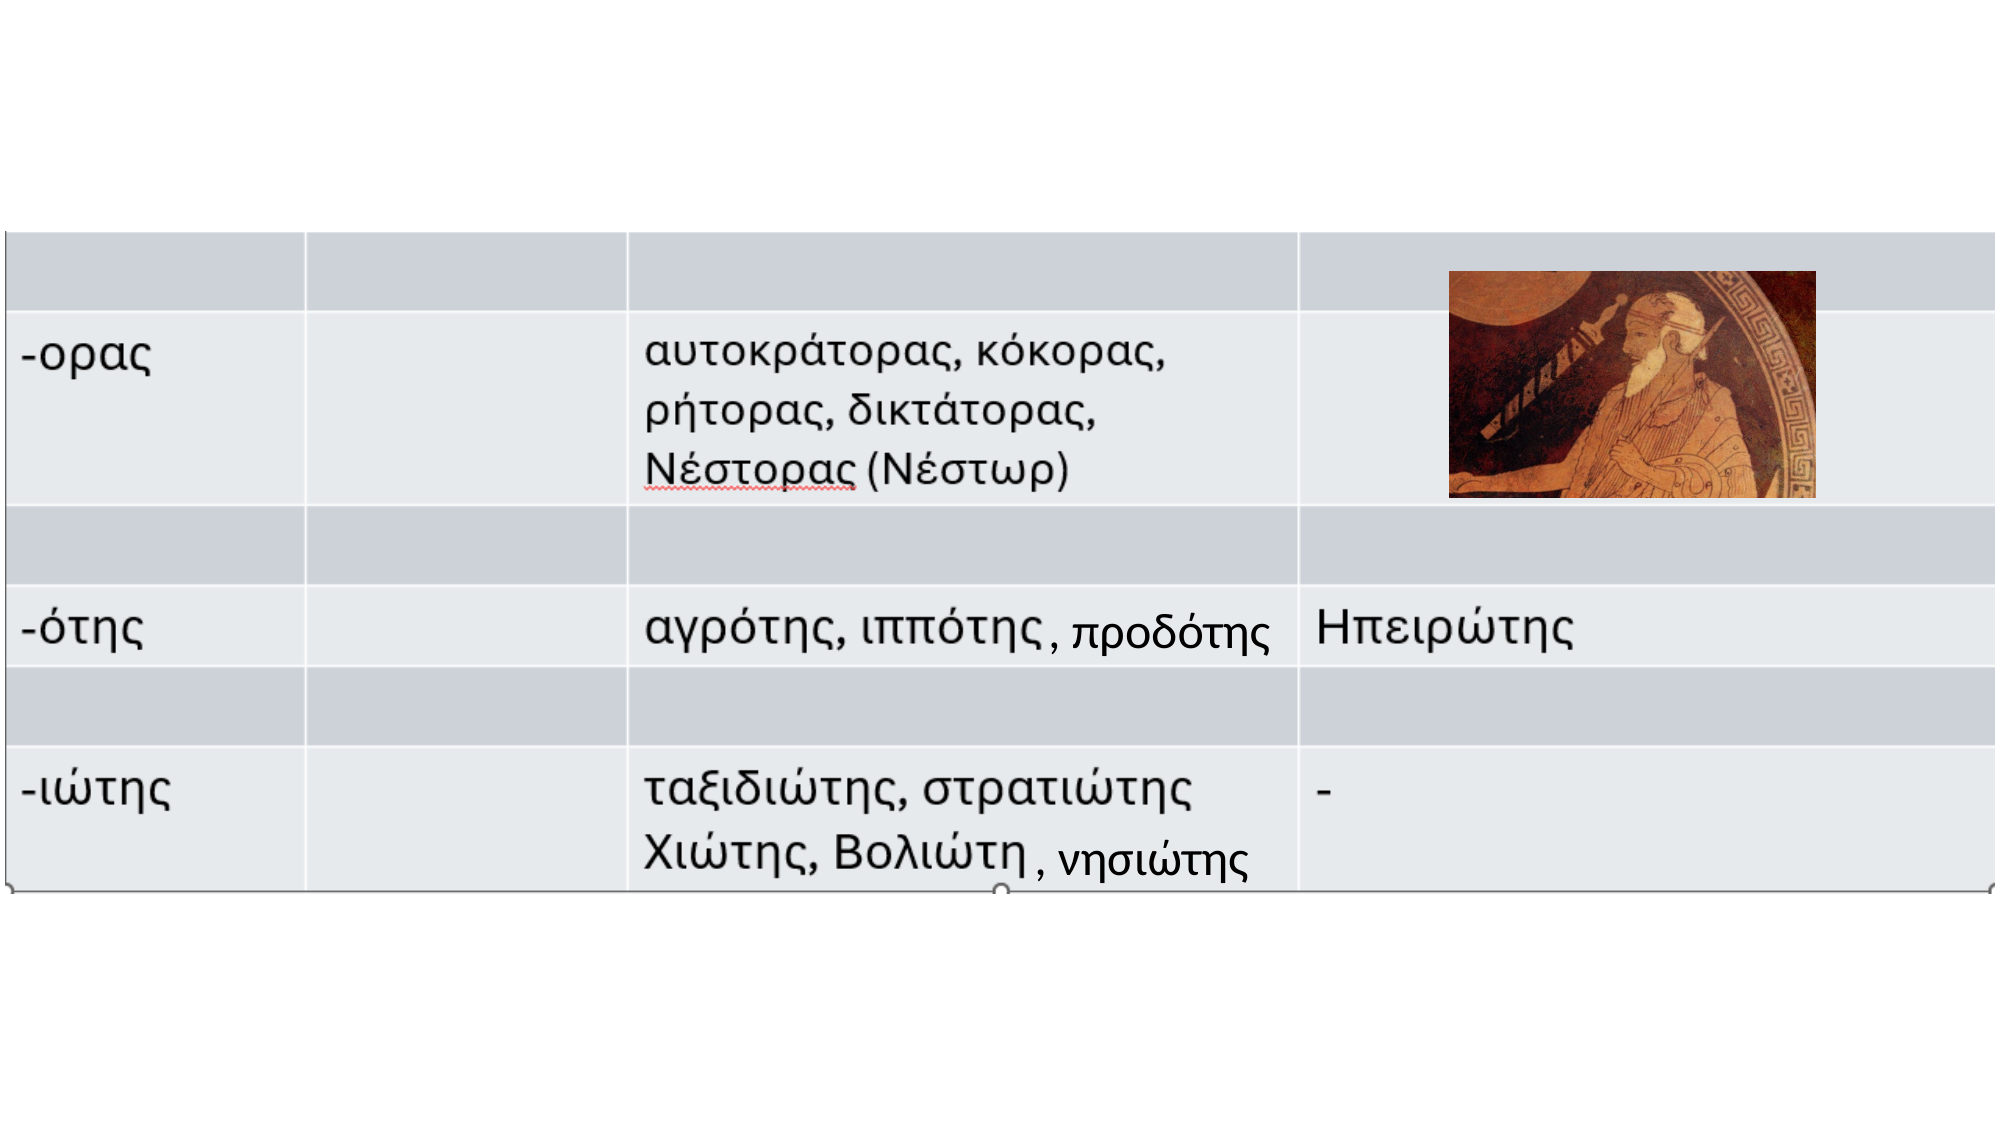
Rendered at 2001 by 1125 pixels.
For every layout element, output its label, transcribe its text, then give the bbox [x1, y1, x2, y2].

picture [5, 231, 1995, 894]
text_box , προδότης [1033, 590, 1301, 667]
text_box , νησιώτης [1019, 818, 1280, 894]
